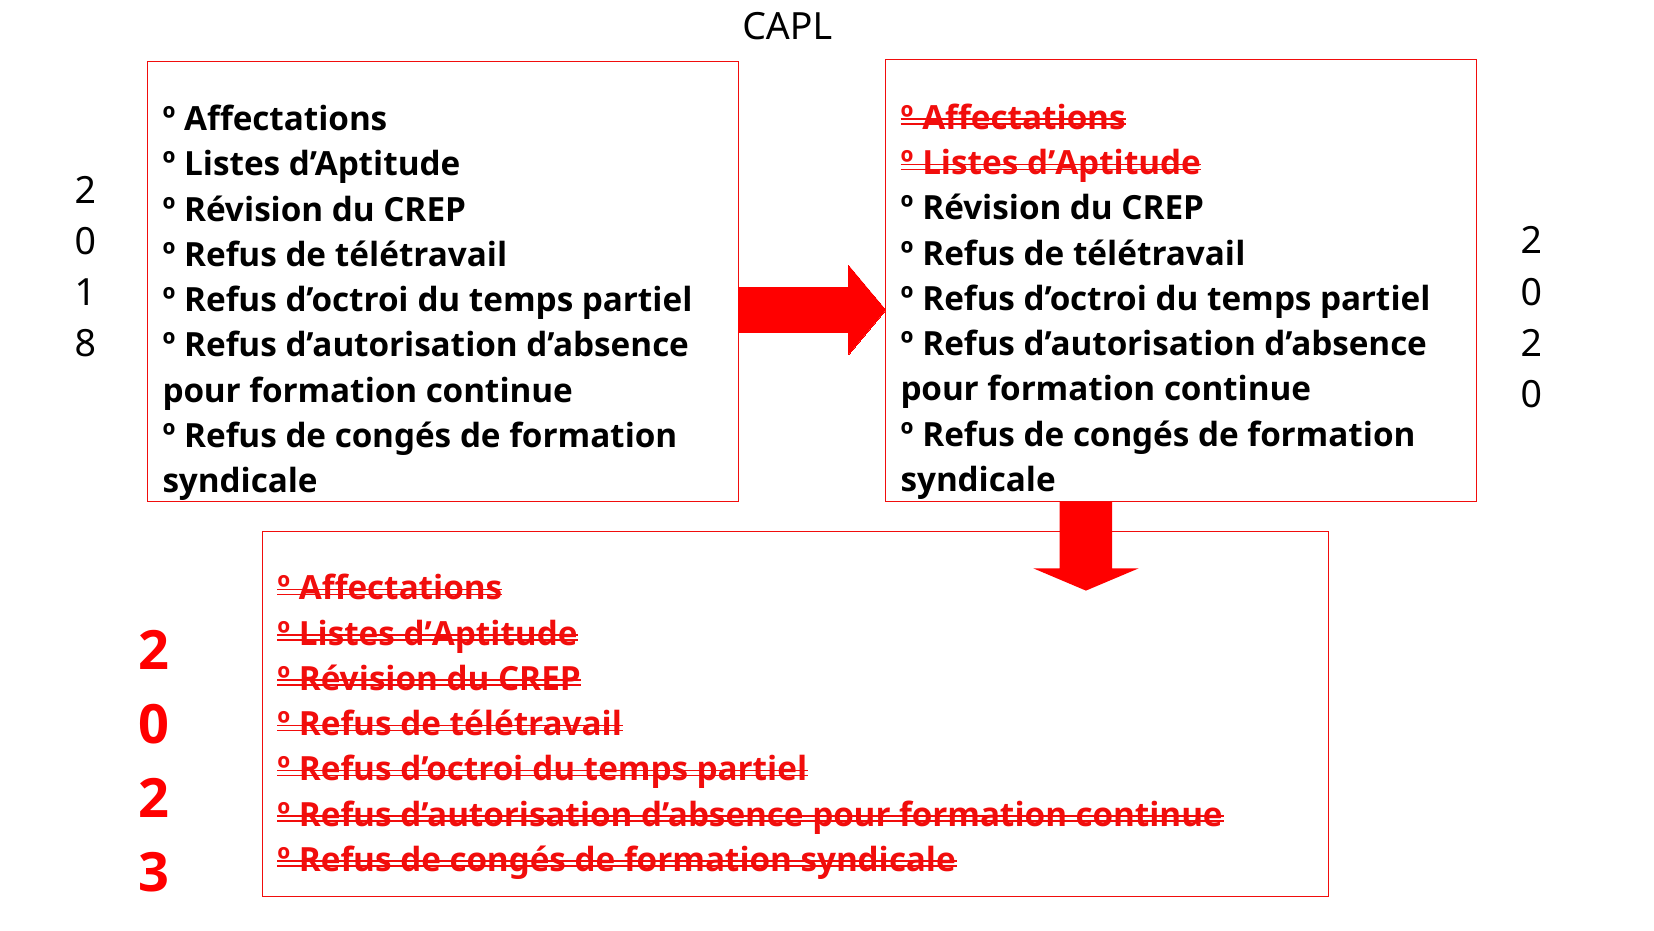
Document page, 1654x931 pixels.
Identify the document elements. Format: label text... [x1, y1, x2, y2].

text_box º Affectations º Listes d’Aptitude º Révision du CREP º Refus de télétravail º Refus d’octroi du temps partiel º Refus d’autorisation d’absence pour formation continue º Refus de congés de formation syndicale [262, 531, 1329, 897]
text_box 2 0 1 8 [52, 147, 119, 384]
text_box [738, 265, 886, 355]
text_box 2 0 2 0 [1505, 206, 1559, 431]
text_box º Affectations º Listes d’Aptitude º Révision du CREP º Refus de télétravail º Refus d’octroi du temps partiel º Refus d’autorisation d’absence pour formation continue º Refus de congés de formation syndicale [885, 59, 1477, 502]
text_box CAPL [682, 0, 893, 50]
text_box º Affectations º Listes d’Aptitude º Révision du CREP º Refus de télétravail º Refus d’octroi du temps partiel º Refus d’autorisation d’absence pour formation continue º Refus de congés de formation syndicale [147, 61, 739, 502]
text_box [1033, 501, 1139, 591]
text_box 2 0 2 3 [101, 632, 207, 886]
